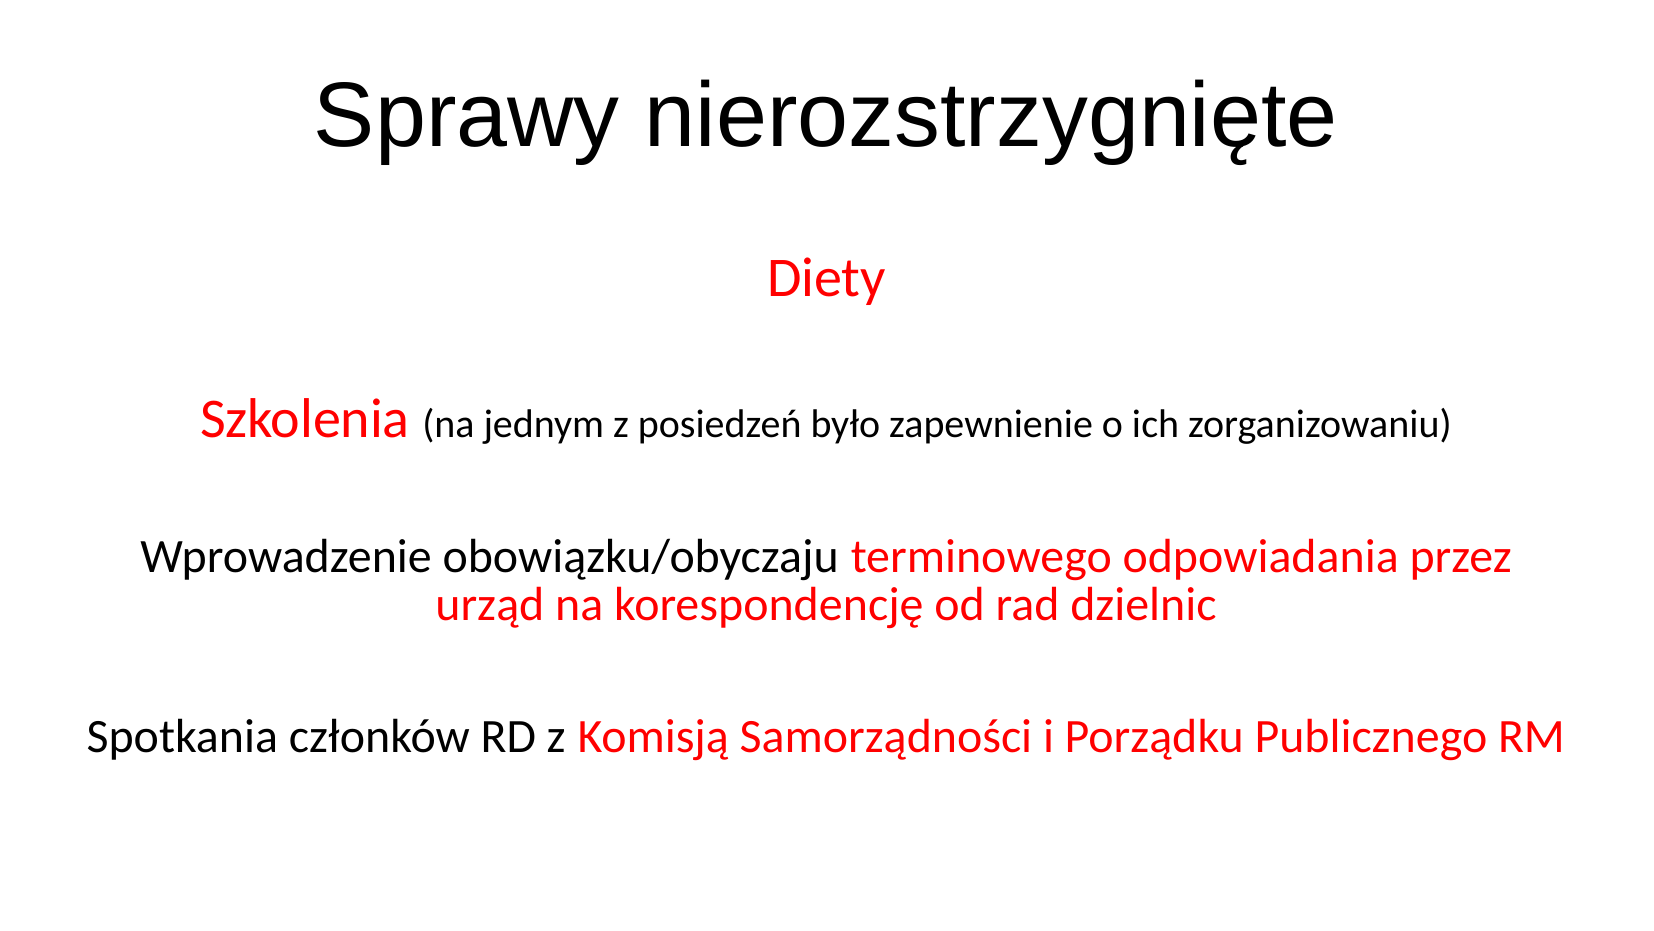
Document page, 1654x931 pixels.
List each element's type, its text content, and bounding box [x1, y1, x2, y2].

list Diety Szkolenia (na jednym z posiedzeń było zapewnienie o ich zorganizowaniu) Wprowadzenie obowiązku/obyczaju terminowego odpowiadania przez urząd na korespondencję od rad dzielnic Spotkania członków RD z Komisją Samorządności i Porządku Publicznego RM [82, 255, 1571, 781]
title Sprawy nierozstrzygnięte [82, 37, 1571, 193]
